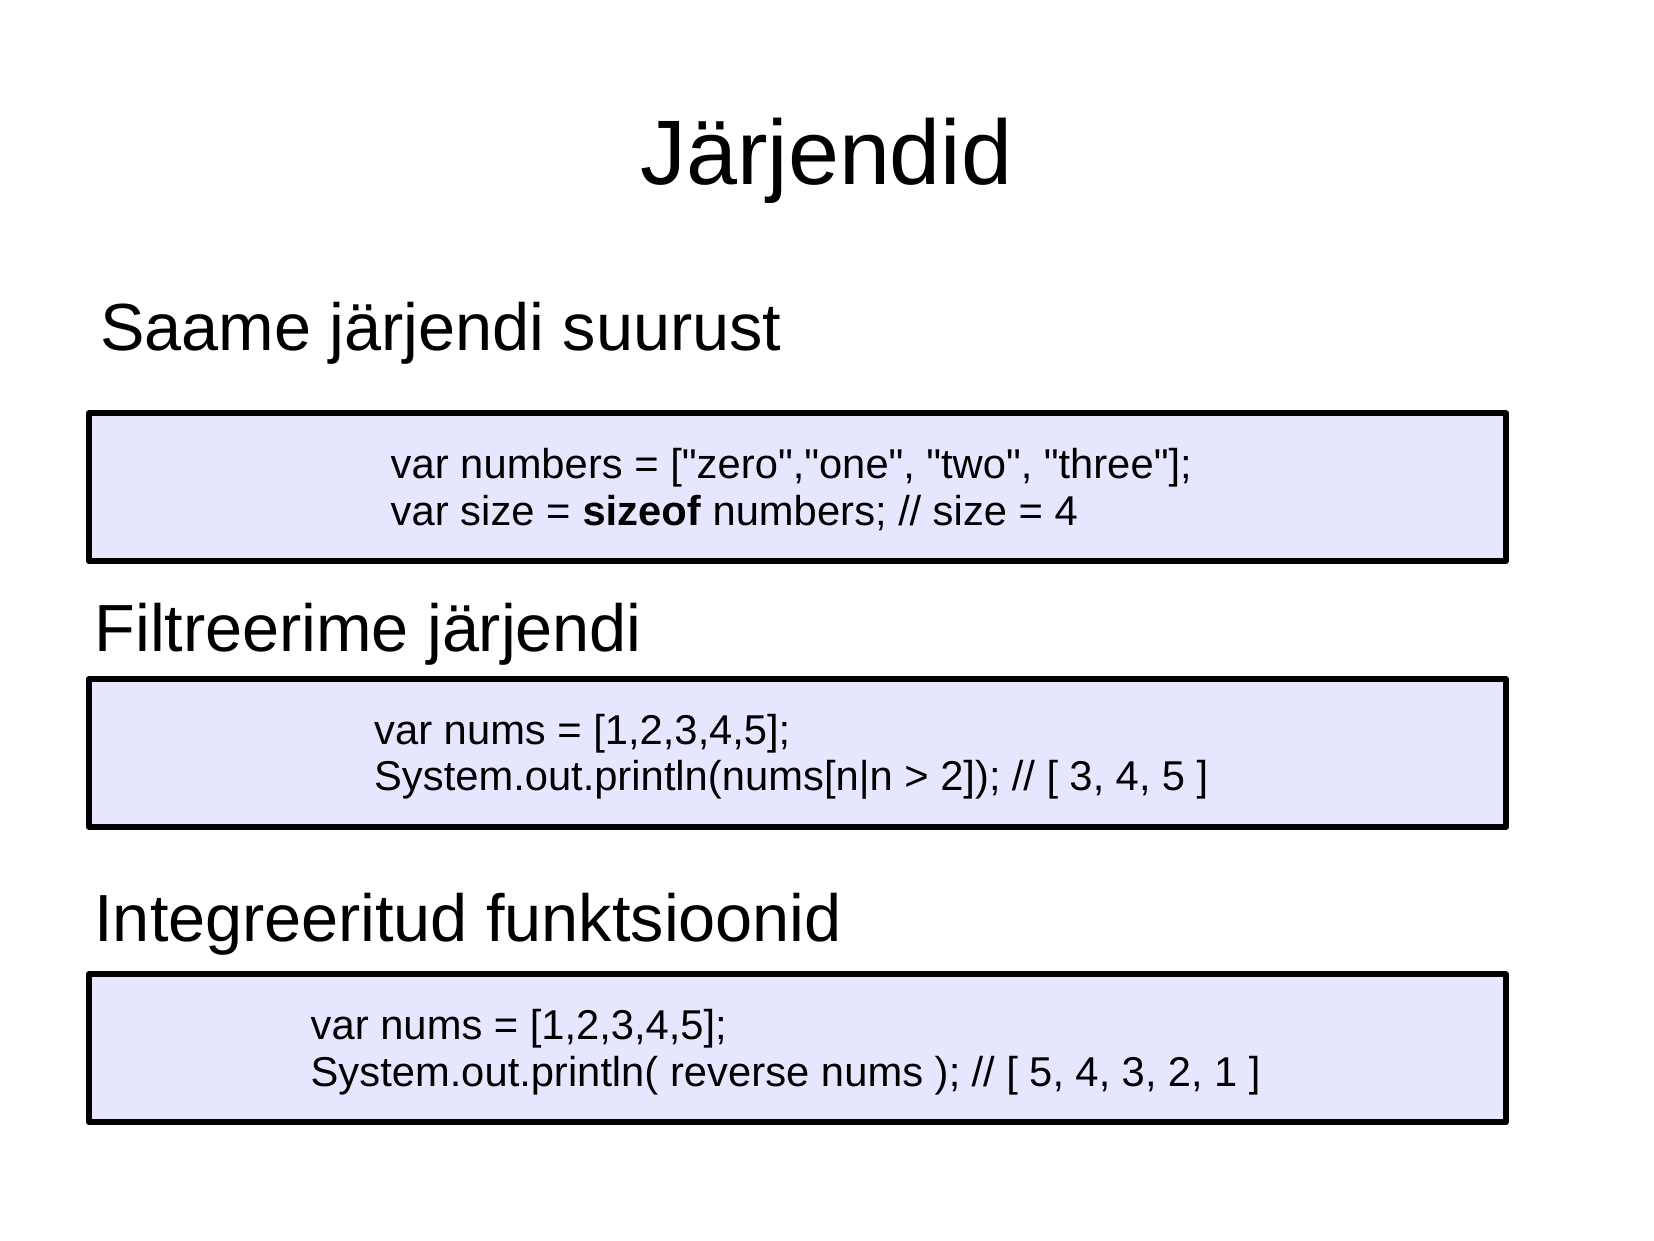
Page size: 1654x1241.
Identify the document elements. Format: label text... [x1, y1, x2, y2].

text_box var nums = [1,2,3,4,5]; System.out.println(nums[n|n > 2]); // [ 3, 4, 5 ] [88, 679, 1506, 827]
text_box var numbers = ["zero","one", "two", "three"]; var size = sizeof numbers; // size = 4 [88, 413, 1506, 562]
list Saame järjendi suurust [82, 290, 1571, 384]
text_box var nums = [1,2,3,4,5]; System.out.println( reverse nums ); // [ 5, 4, 3, 2, 1 ] [88, 974, 1506, 1123]
list Integreeritud funktsioonid [76, 880, 1565, 975]
list Filtreerime järjendi [76, 590, 1565, 685]
title Järjendid [82, 56, 1571, 250]
